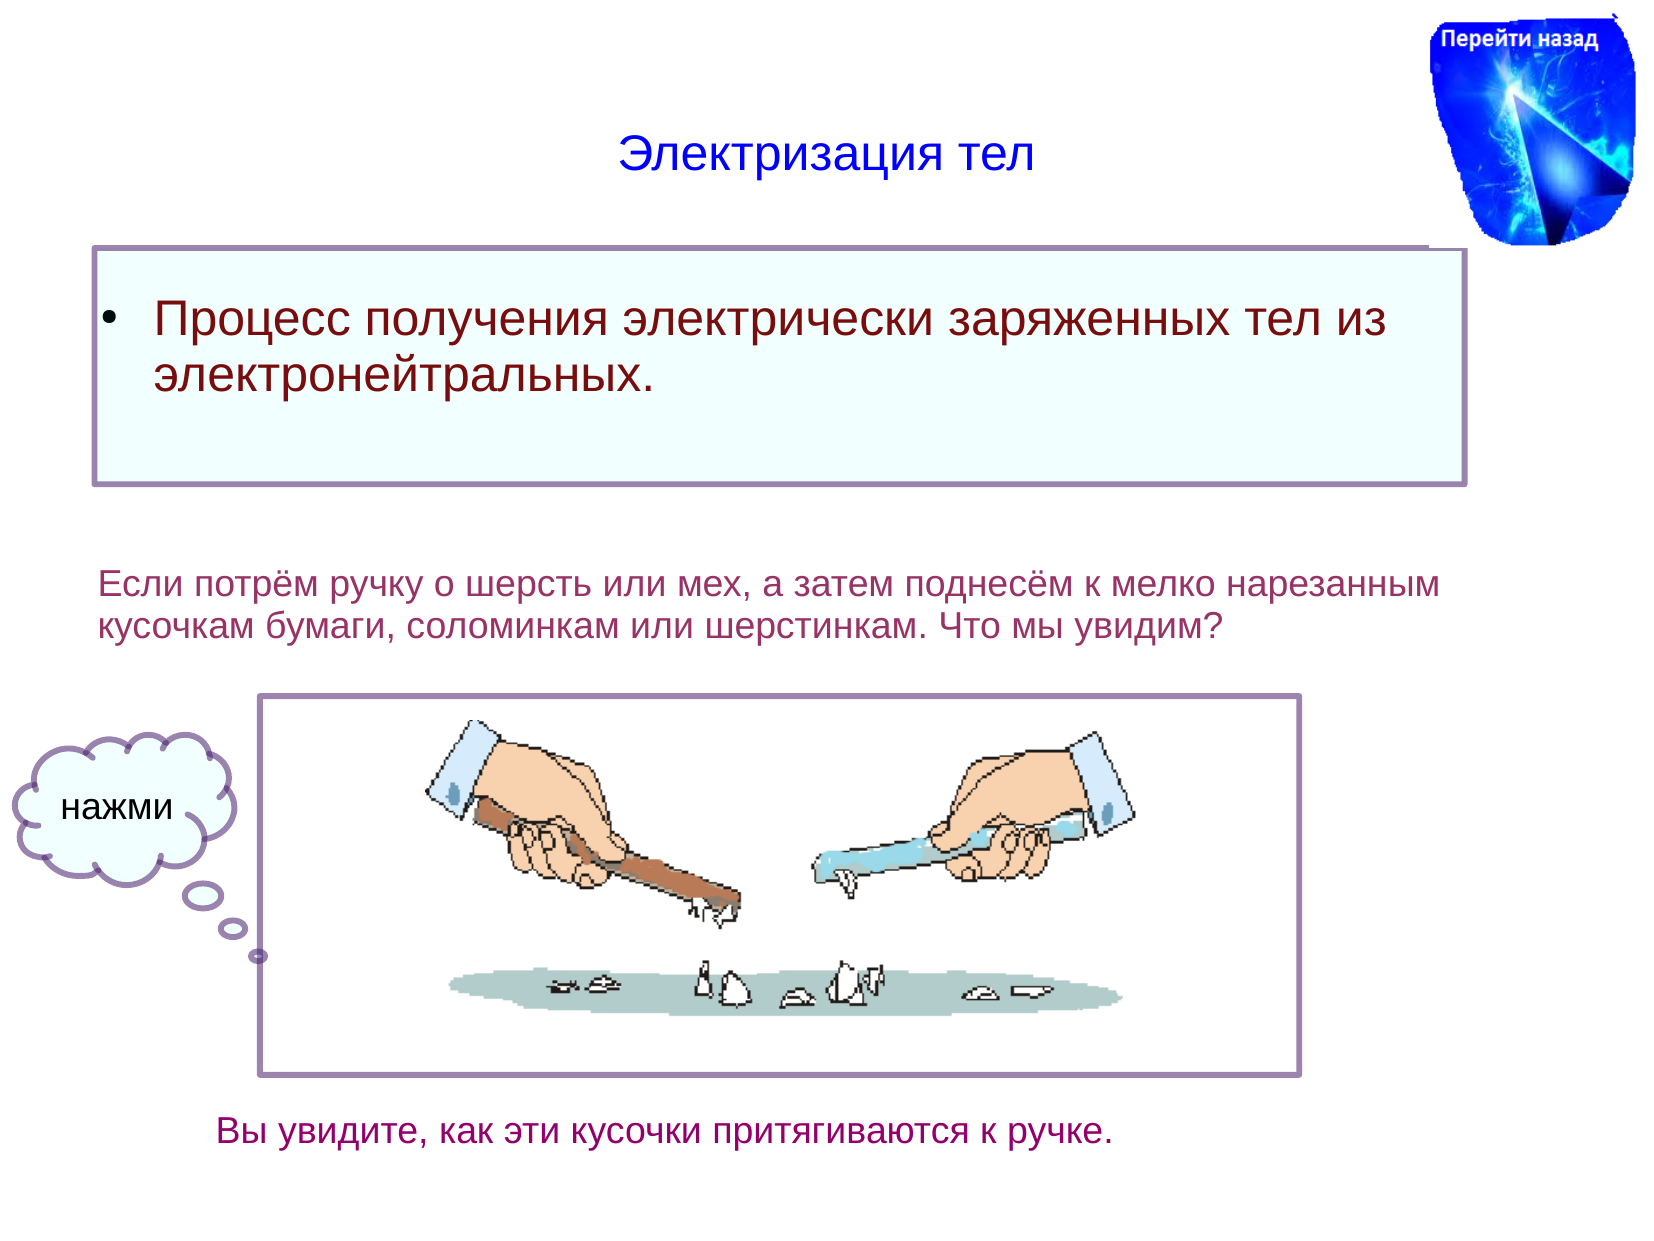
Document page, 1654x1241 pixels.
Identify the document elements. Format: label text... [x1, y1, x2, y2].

list Процесс получения электрически заряженных тел из электронейтральных. [82, 290, 1571, 555]
text_box нажми [220, 920, 246, 938]
text_box нажми [184, 883, 222, 909]
picture [1429, 11, 1638, 249]
text_box [259, 696, 1300, 1075]
text_box Вы увидите, как эти кусочки притягиваются к ручке. [200, 1102, 1330, 1182]
title Электризация тел [82, 49, 1429, 257]
text_box нажми [250, 951, 266, 962]
text_box нажми [14, 734, 235, 886]
title Электризация тел [1465, 249, 1571, 257]
text_box [94, 248, 1465, 485]
text_box Если потрём ручку о шерсть или мех, а затем поднесём к мелко нарезанным кусочкам бумаги, соломинкам или шерстинкам. Что мы увидим? [82, 555, 1595, 697]
